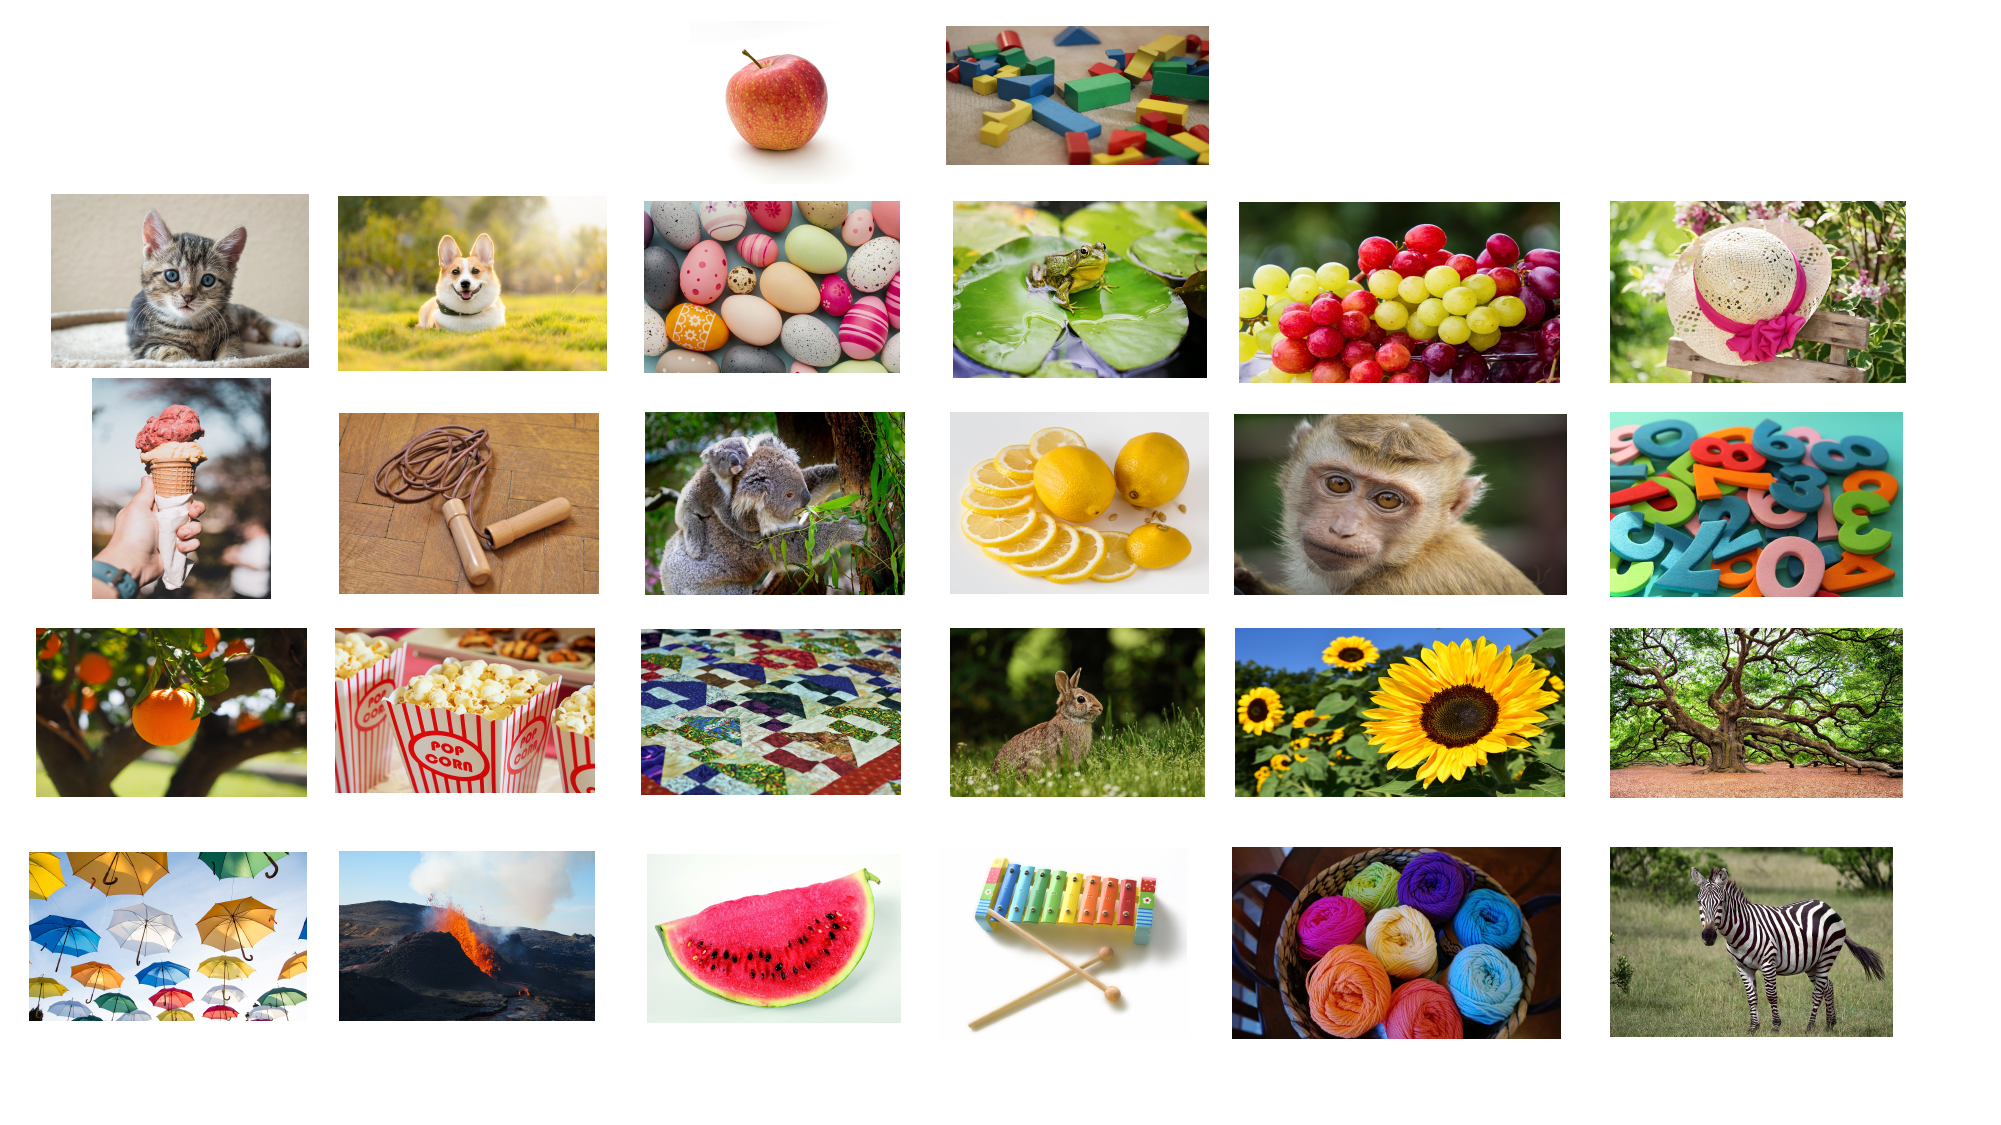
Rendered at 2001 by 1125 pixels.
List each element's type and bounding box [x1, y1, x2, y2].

picture [92, 378, 271, 599]
picture [645, 412, 905, 595]
picture [338, 196, 607, 371]
picture [946, 27, 1209, 165]
picture [647, 854, 901, 1023]
picture [1610, 847, 1893, 1037]
picture [644, 201, 900, 373]
picture [690, 21, 855, 184]
picture [29, 852, 307, 1021]
picture [950, 412, 1209, 594]
picture [1235, 628, 1565, 797]
picture [1232, 847, 1561, 1039]
picture [939, 848, 1190, 1039]
picture [339, 413, 599, 594]
picture [950, 628, 1205, 797]
picture [1610, 201, 1906, 383]
picture [953, 201, 1207, 378]
picture [51, 194, 309, 368]
picture [1610, 412, 1903, 597]
picture [641, 629, 901, 795]
picture [1234, 414, 1567, 595]
picture [339, 851, 595, 1021]
picture [1239, 202, 1560, 383]
picture [1610, 628, 1903, 798]
picture [335, 628, 595, 793]
picture [36, 628, 307, 797]
